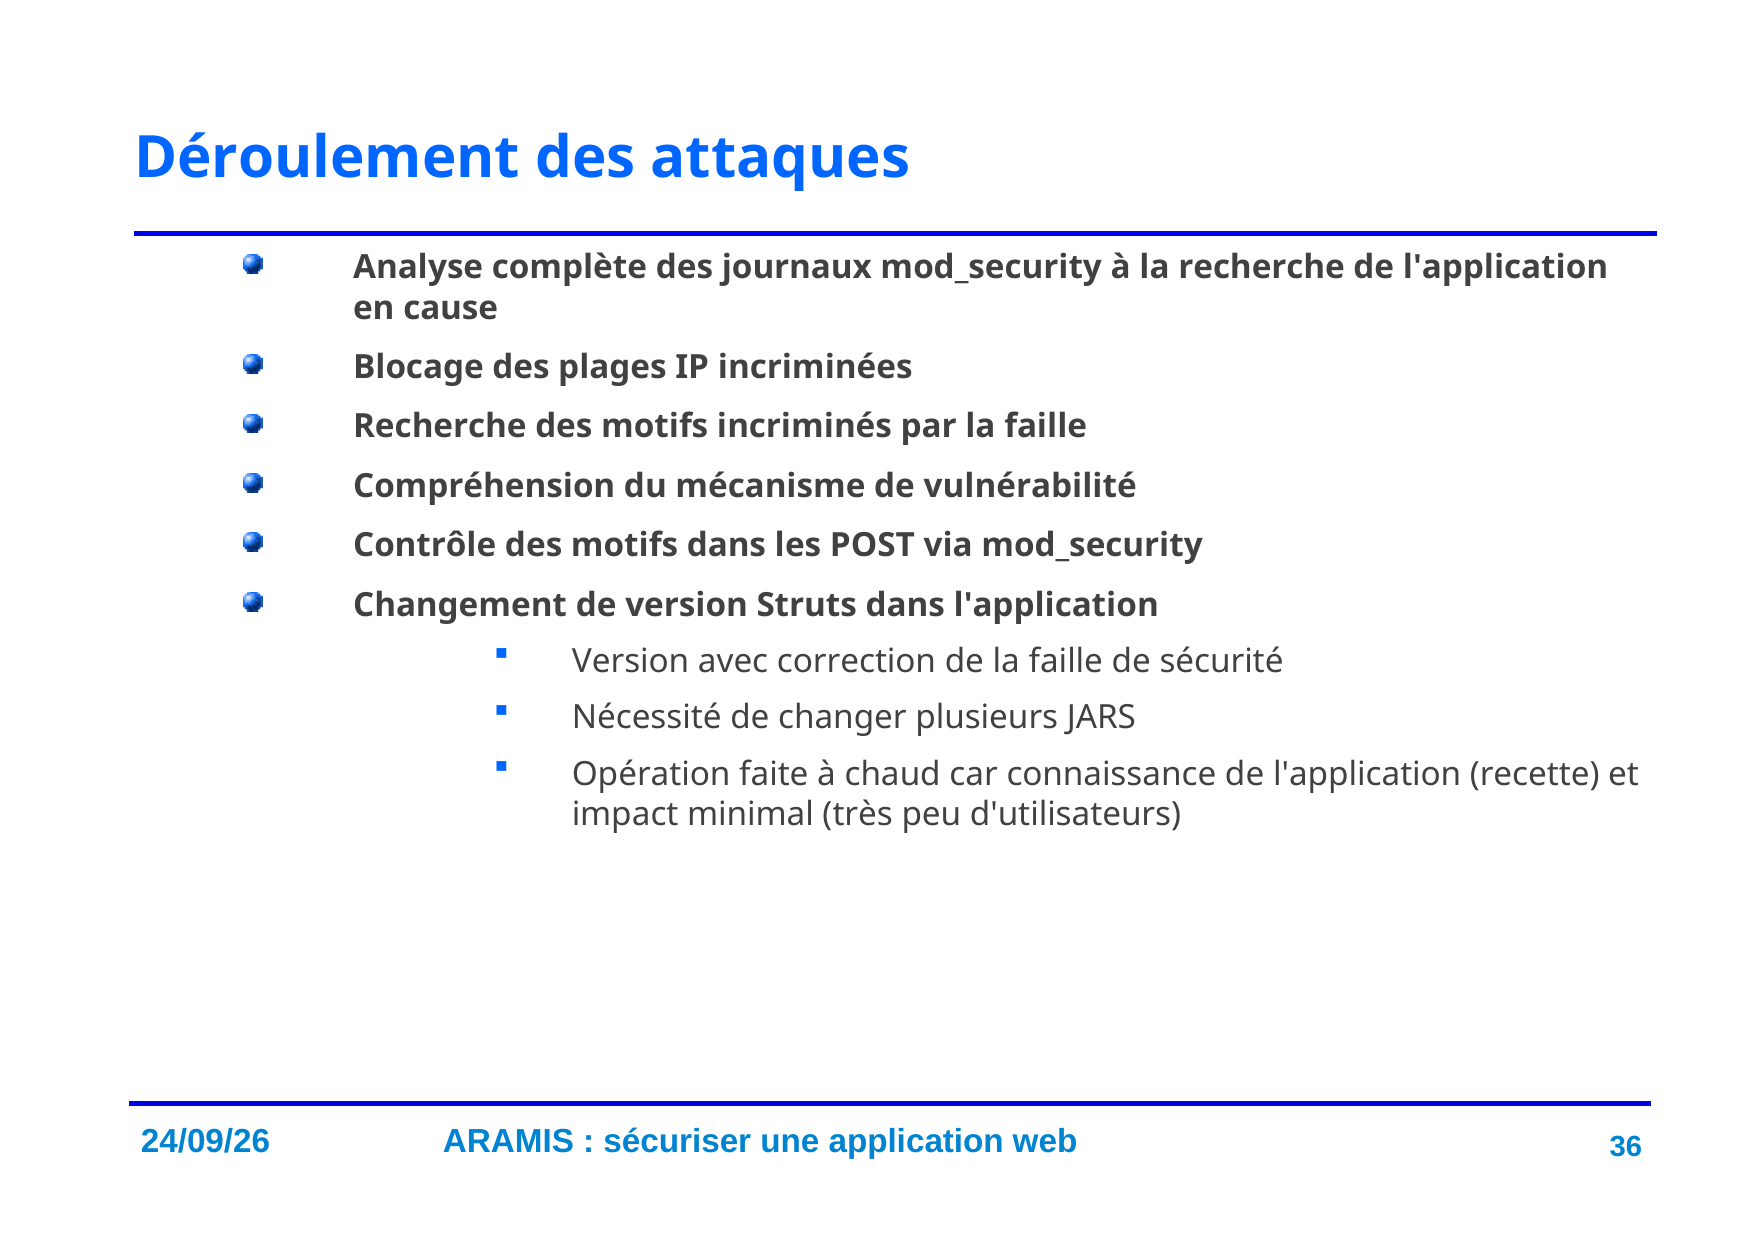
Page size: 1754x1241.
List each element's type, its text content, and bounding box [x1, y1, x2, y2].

title Déroulement des attaques [134, 96, 1456, 222]
list Analyse complète des journaux mod_security à la recherche de l'application en cause Blocage des plages IP incriminées Recherche des motifs incriminés par la faille Compréhension du mécanisme de vulnérabilité Contrôle des motifs dans les POST via mod_security Changement de version Struts dans l'application Version avec correction de la faille de sécurité Nécessité de changer plusieurs JARS Opération faite à chaud car connaissance de l'application (recette) et impact minimal (très peu d'utilisateurs) [134, 245, 1657, 1031]
